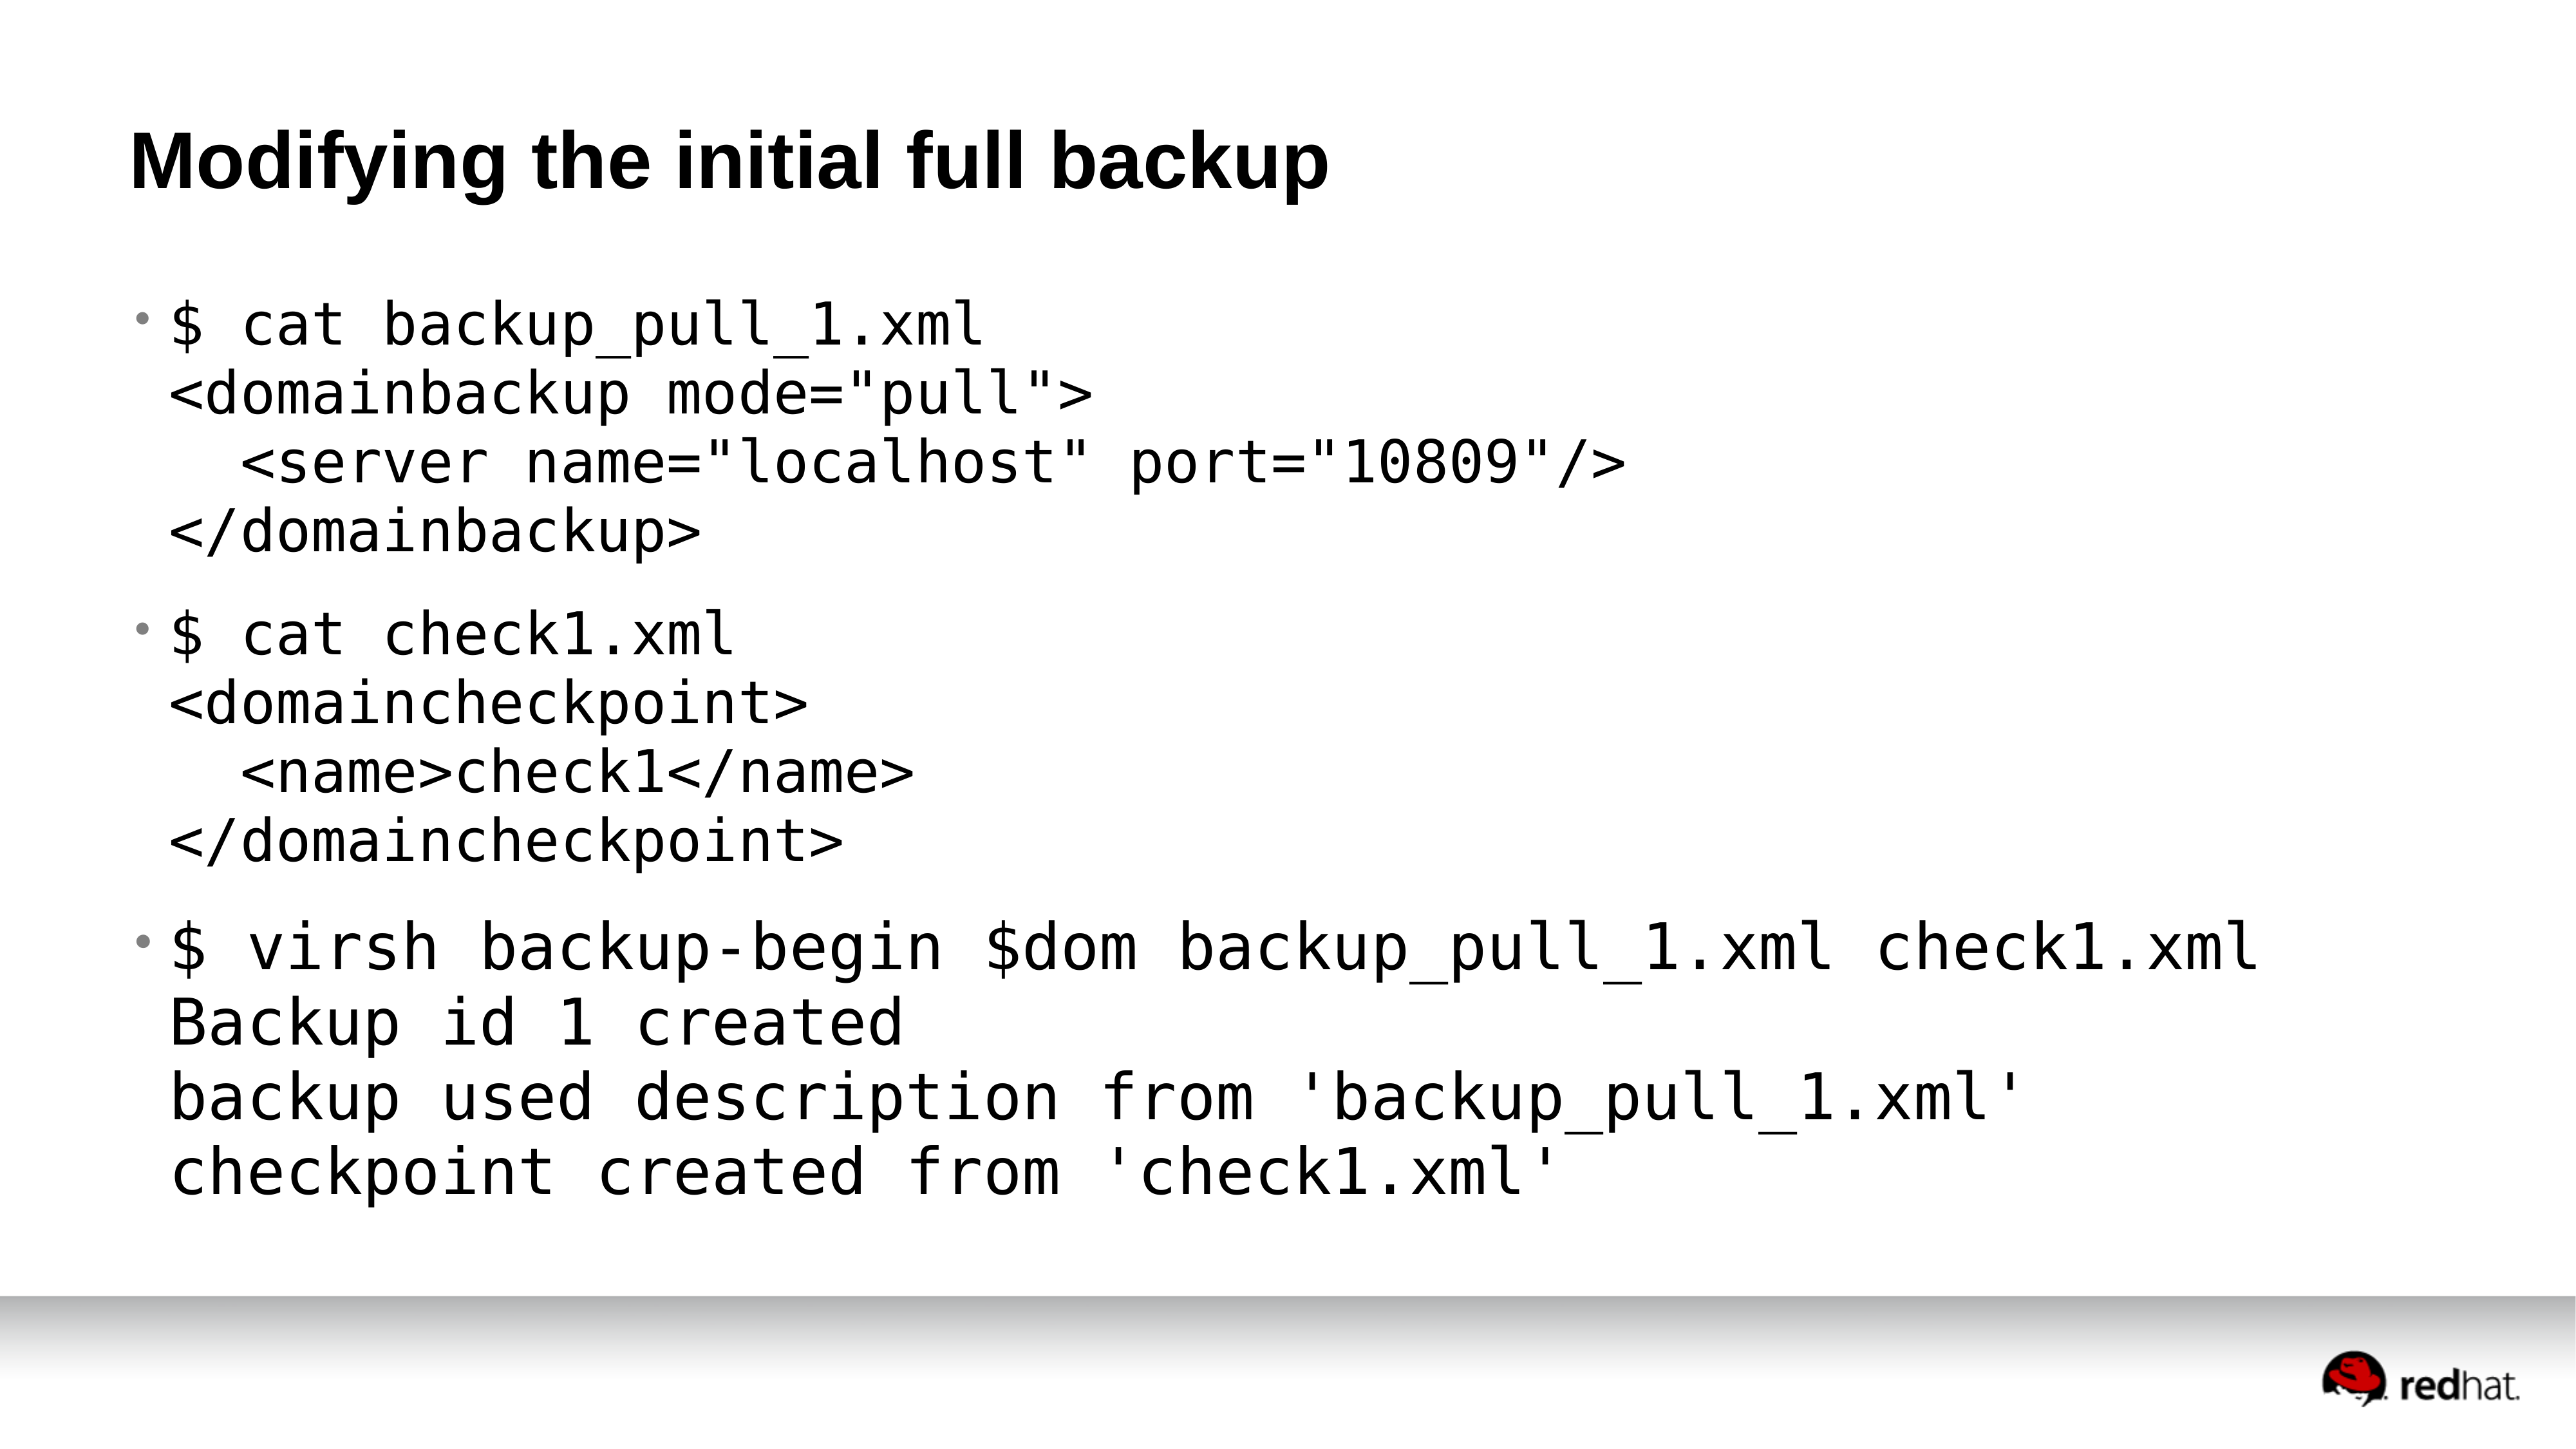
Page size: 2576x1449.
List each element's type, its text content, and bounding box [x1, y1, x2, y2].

title Modifying the initial full backup [129, 100, 2261, 222]
picture [0, 0, 2576, 1446]
list $ cat backup_pull_1.xml <domainbackup mode="pull"> <server name="localhost" port="10809"/> </domainbackup> $ cat check1.xml <domaincheckpoint> <name>check1</name> </domaincheckpoint> $ virsh backup-begin $dom backup_pull_1.xml check1.xml Backup id 1 created backup used description from 'backup_pull_1.xml' checkpoint created from 'check1.xml' [123, 289, 2425, 1210]
